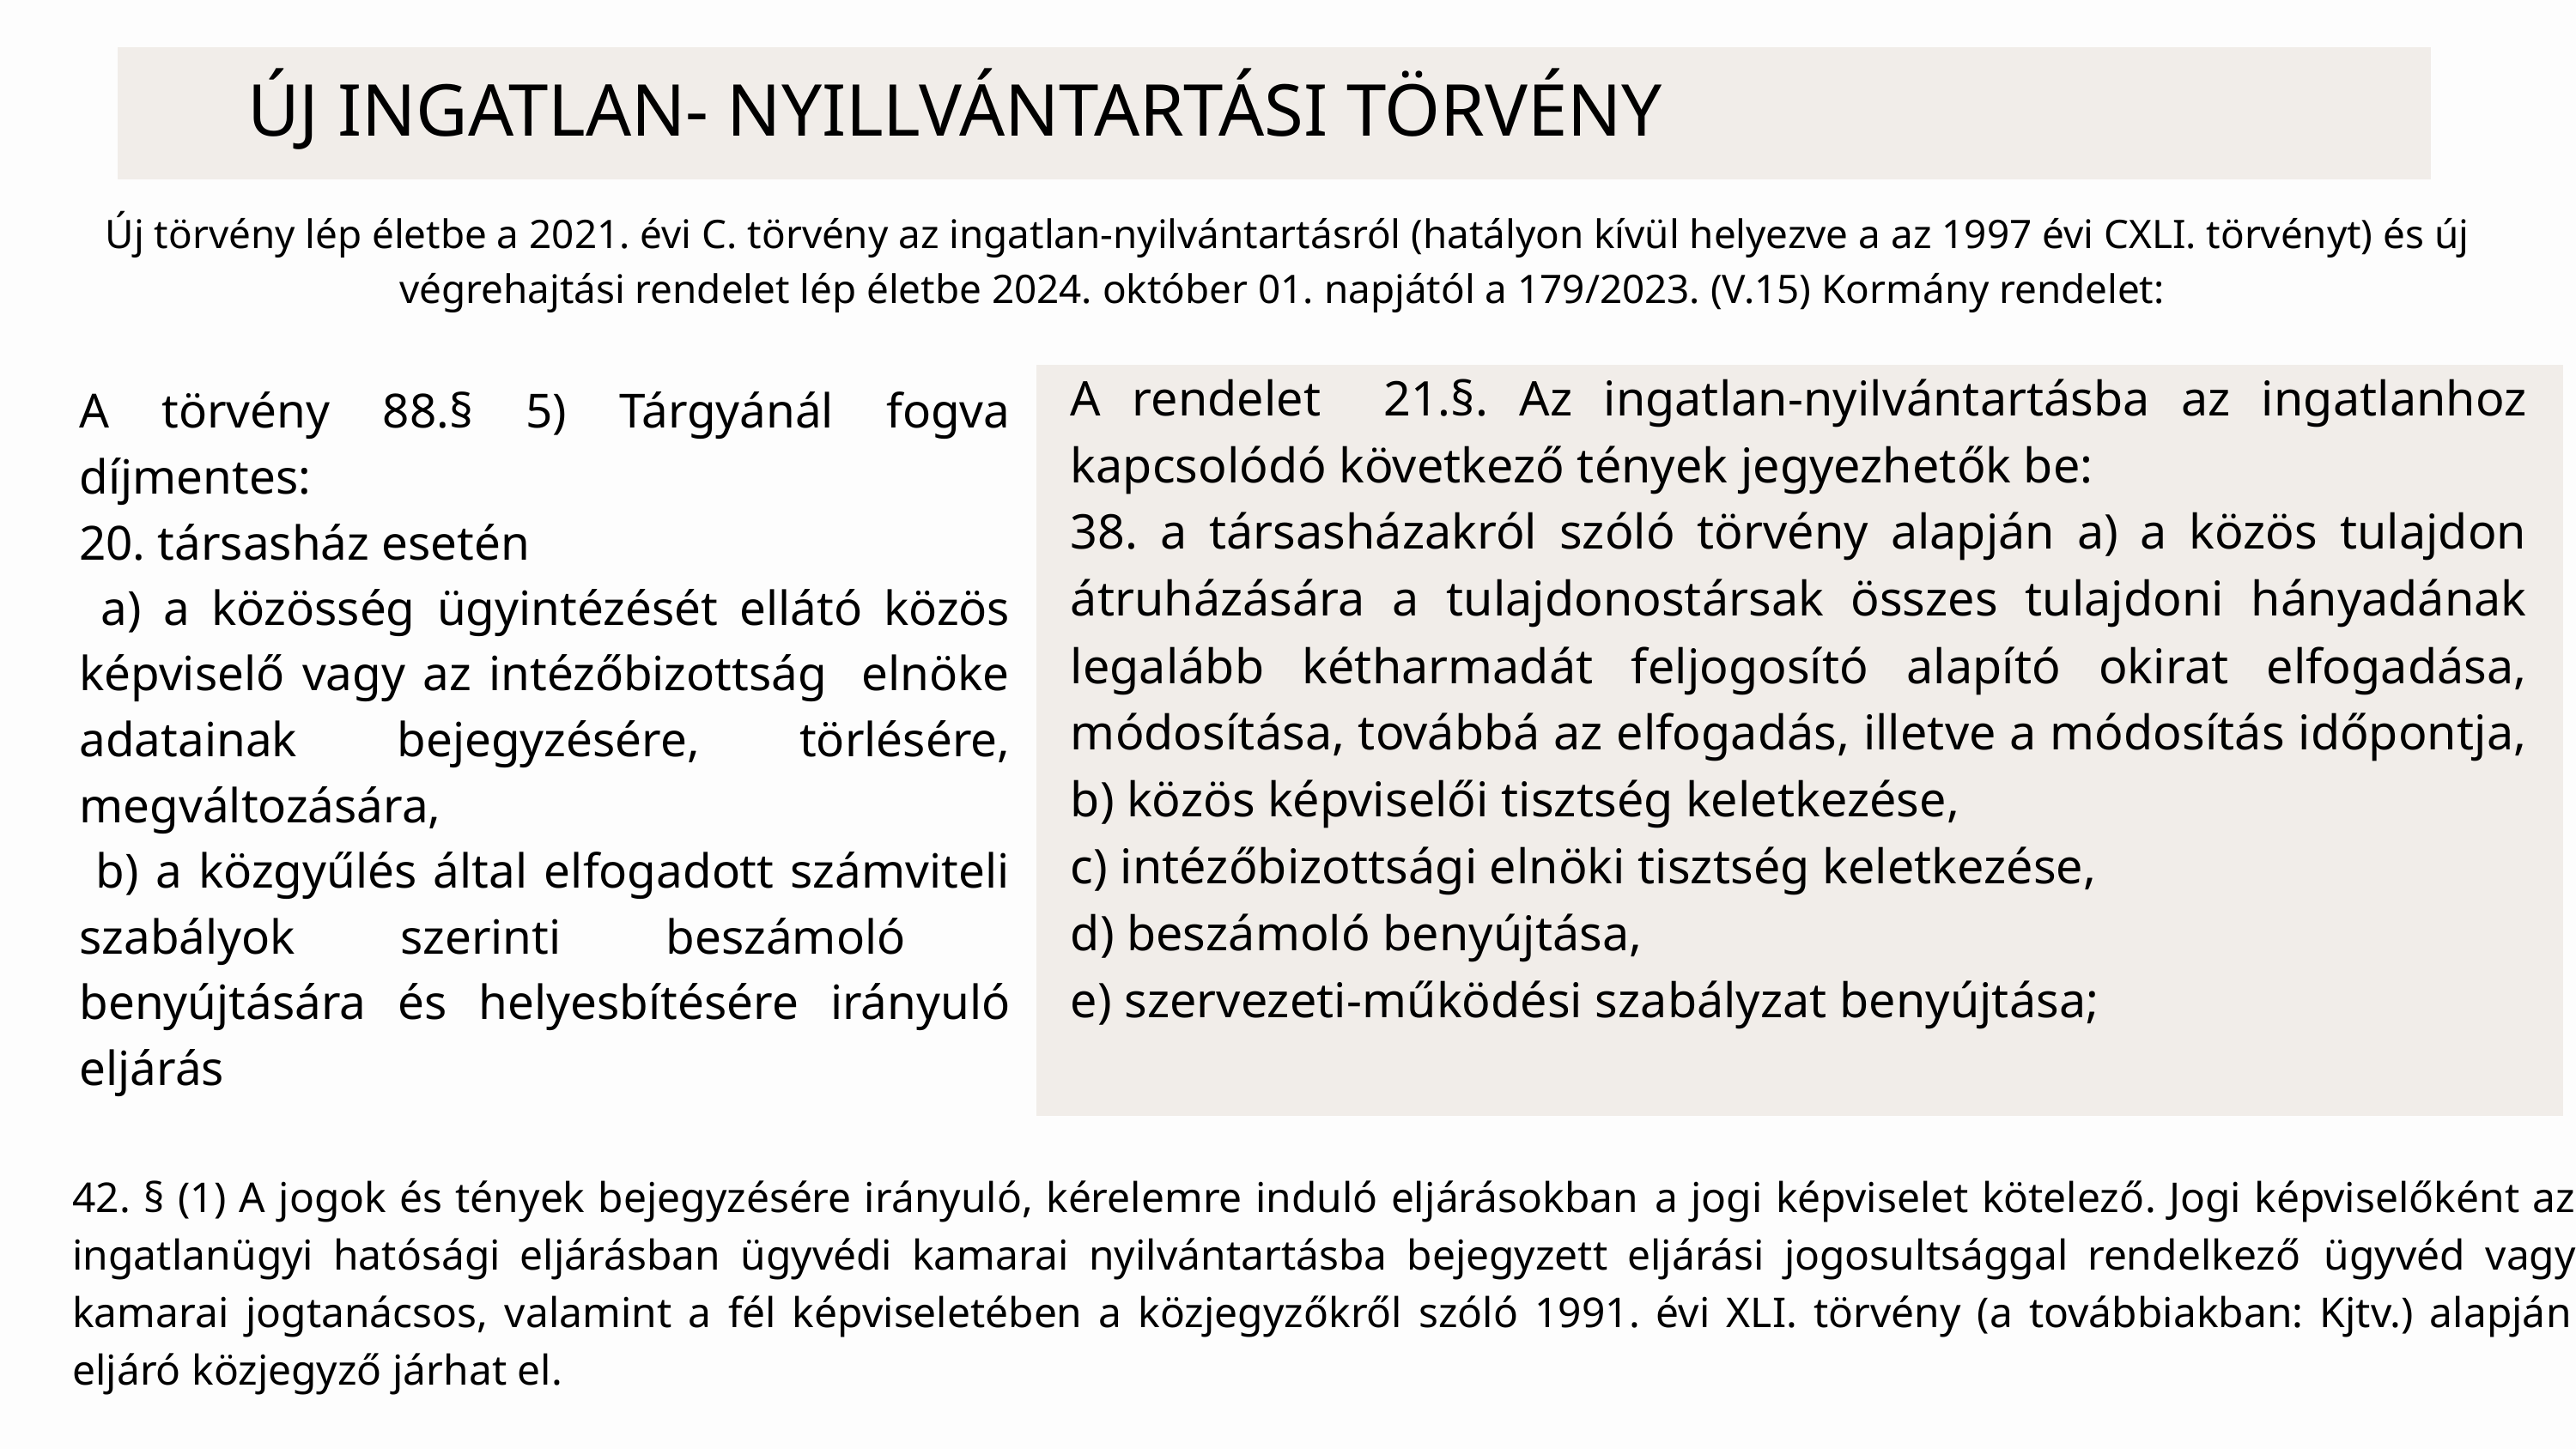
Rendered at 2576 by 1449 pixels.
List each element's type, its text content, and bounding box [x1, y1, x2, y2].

text_box Új törvény lép életbe a 2021. évi C. törvény az ingatlan-nyilvántartásról (hatályon kívül helyezve a az 1997 évi CXLI. törvényt) és új végrehajtási rendelet lép életbe 2024. október 01. napjától a 179/2023. (V.15) Kormány rendelet: [58, 201, 2518, 312]
text_box 42. § (1) A jogok és tények bejegyzésére irányuló, kérelemre induló eljárásokban a jogi képviselet kötelező. Jogi képviselőként az ingatlanügyi hatósági eljárásban ügyvédi kamarai nyilvántartásba bejegyzett eljárási jogosultsággal rendelkező ügyvéd vagy kamarai jogtanácsos, valamint a fél képviseletében a közjegyzőkről szóló 1991. évi XLI. törvény (a továbbiakban: Kjtv.) alapján eljáró közjegyző járhat el. [72, 1162, 2576, 1394]
text_box A rendelet 21.§. Az ingatlan-nyilvántartásba az ingatlanhoz kapcsolódó következő tények jegyezhetők be: 38. a társasházakról szóló törvény alapján a) a közös tulajdon átruházására a tulajdonostársak összes tulajdoni hányadának legalább kétharmadát feljogosító alapító okirat elfogadása, módosítása, továbbá az elfogadás, illetve a módosítás időpontja, b) közös képviselői tisztség keletkezése, c) intézőbizottsági elnöki tisztség keletkezése, d) beszámoló benyújtása, e) szervezeti-működési szabályzat benyújtása; [1070, 358, 2529, 1028]
text_box ÚJ INGATLAN- NYILLVÁNTARTÁSI TÖRVÉNY [247, 50, 2329, 151]
text_box [118, 47, 2431, 179]
text_box [1036, 365, 2563, 1116]
text_box A törvény 88.§ 5) Tárgyánál fogva díjmentes: 20. társasház esetén a) a közösség ügyintézését ellátó közös képviselő vagy az intézőbizottság elnöke adatainak bejegyzésére, törlésére, megváltozására, b) a közgyűlés által elfogadott számviteli szabályok szerinti beszámoló benyújtására és helyesbítésére irányuló eljárás [79, 372, 1011, 1095]
